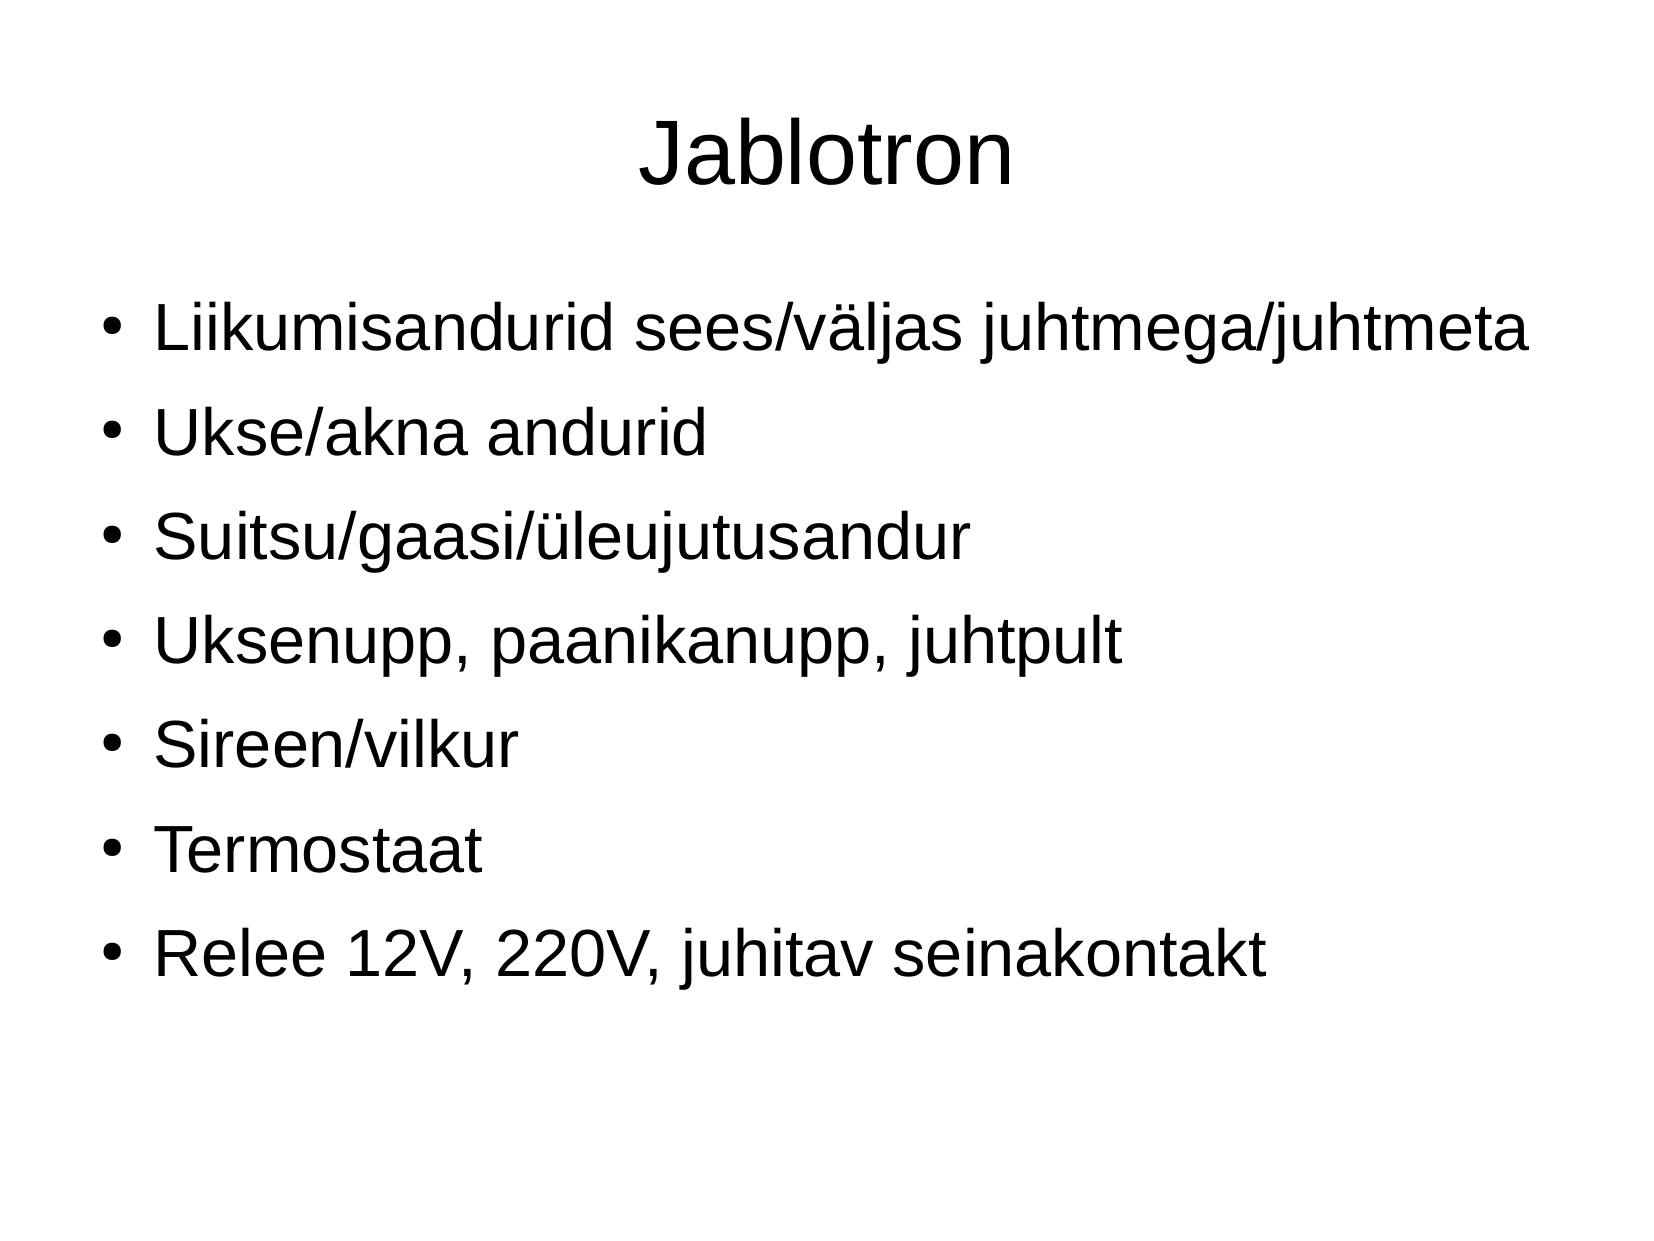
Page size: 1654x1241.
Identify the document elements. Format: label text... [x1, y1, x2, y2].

title Jablotron [82, 49, 1571, 257]
list Liikumisandurid sees/väljas juhtmega/juhtmeta Ukse/akna andurid Suitsu/gaasi/üleujutusandur Uksenupp, paanikanupp, juhtpult Sireen/vilkur Termostaat Relee 12V, 220V, juhitav seinakontakt [82, 290, 1571, 1010]
